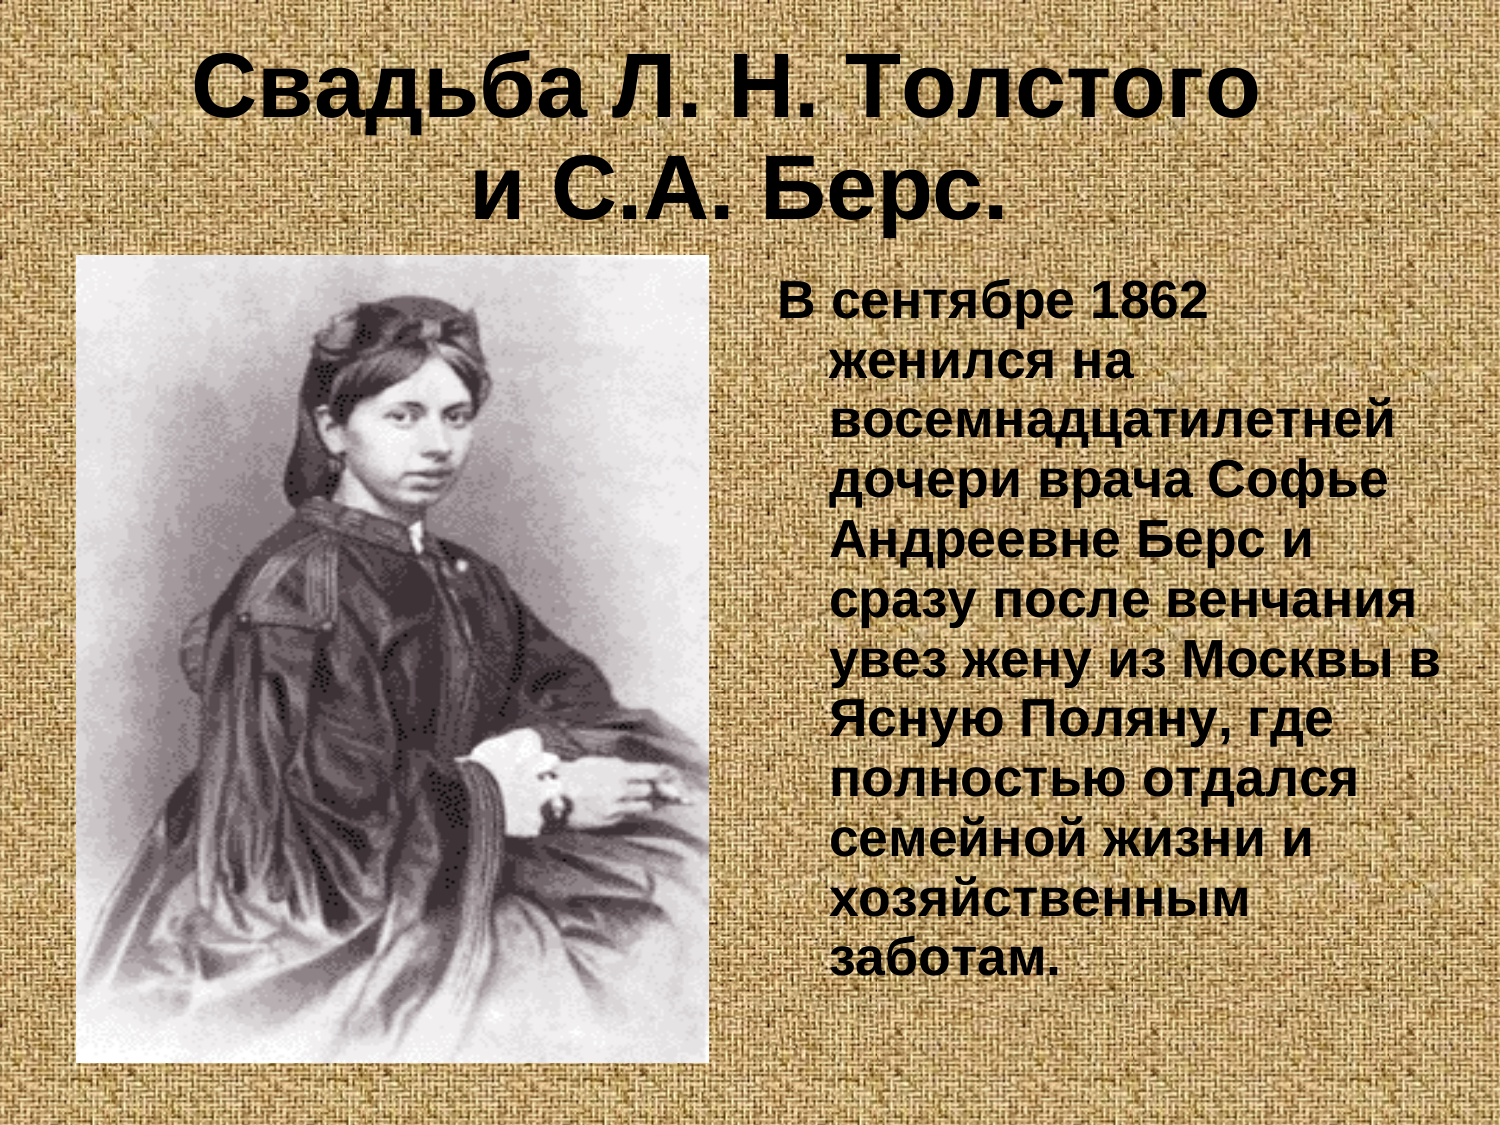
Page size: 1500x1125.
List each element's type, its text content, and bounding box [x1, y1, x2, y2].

picture [0, 0, 1500, 1125]
title Свадьба Л. Н. Толстого и С.А. Берс. [64, 23, 1415, 250]
list В сентябре 1862 женился на восемнадцатилетней дочери врача Софье Андреевне Берс и сразу после венчания увез жену из Москвы в Ясную Поляну, где полностью отдался семейной жизни и хозяйственным заботам. [762, 262, 1471, 1005]
